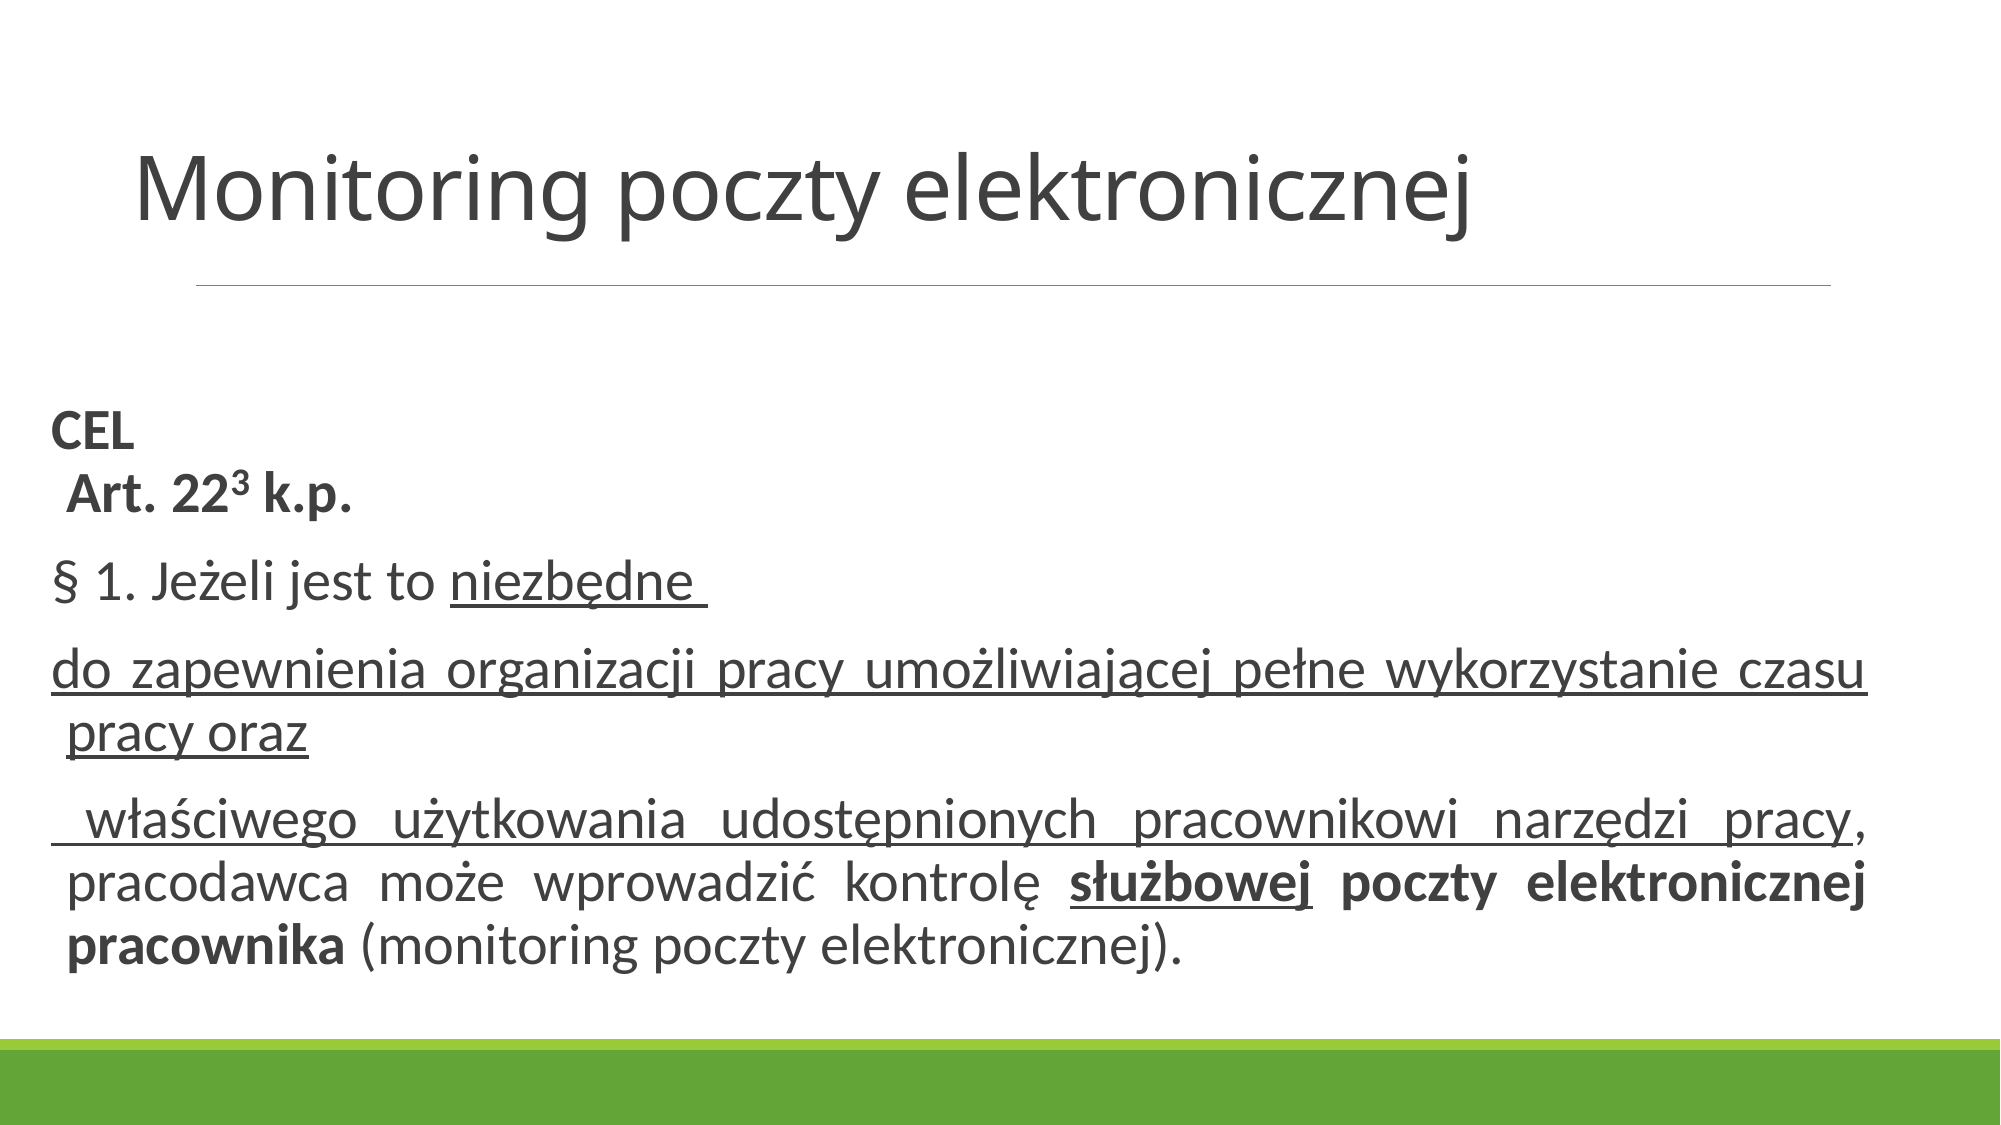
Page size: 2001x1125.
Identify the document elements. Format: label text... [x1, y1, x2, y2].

list CEL Art. 223 k.p. § 1. Jeżeli jest to niezbędne do zapewnienia organizacji pracy umożliwiającej pełne wykorzystanie czasu pracy oraz właściwego użytkowania udostępnionych pracownikowi narzędzi pracy, pracodawca może wprowadzić kontrolę służbowej poczty elektronicznej pracownika (monitoring poczty elektronicznej). [36, 392, 1951, 1125]
title Monitoring poczty elektronicznej [117, 134, 1893, 247]
